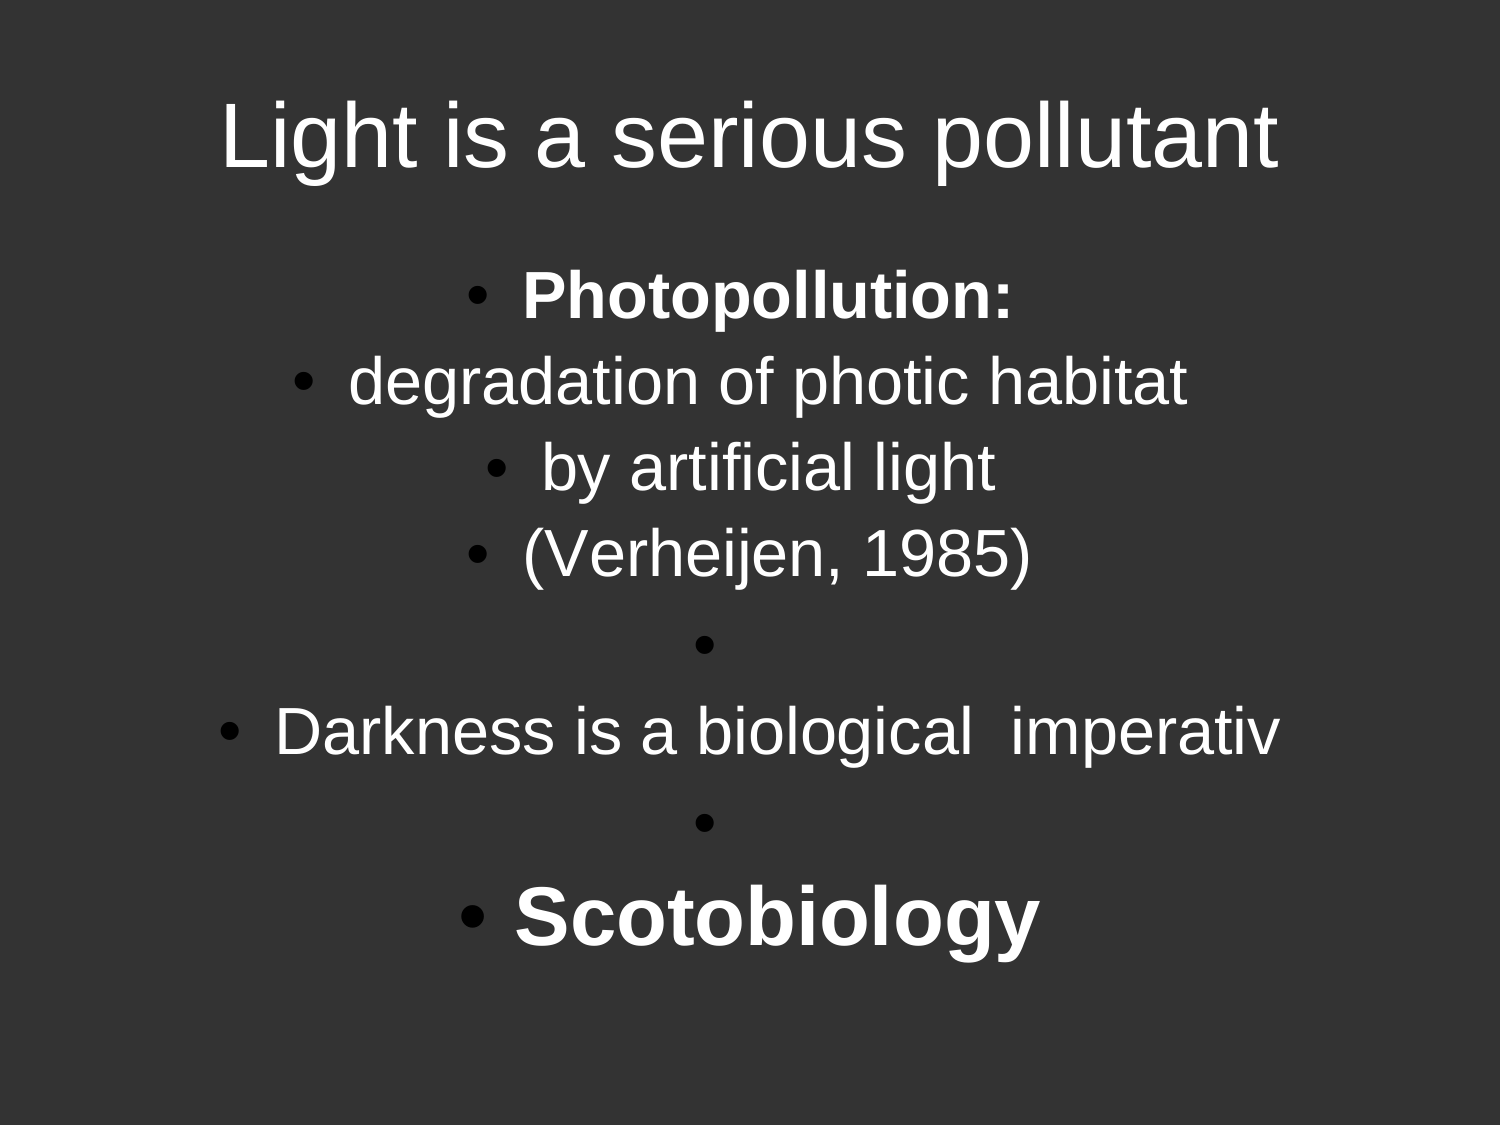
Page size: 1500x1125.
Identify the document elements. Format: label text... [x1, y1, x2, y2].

list Photopollution: degradation of photic habitat by artificial light (Verheijen, 1985) Darkness is a biological imperativ Scotobiology [75, 262, 1425, 1005]
title Light is a serious pollutant [75, 21, 1425, 257]
